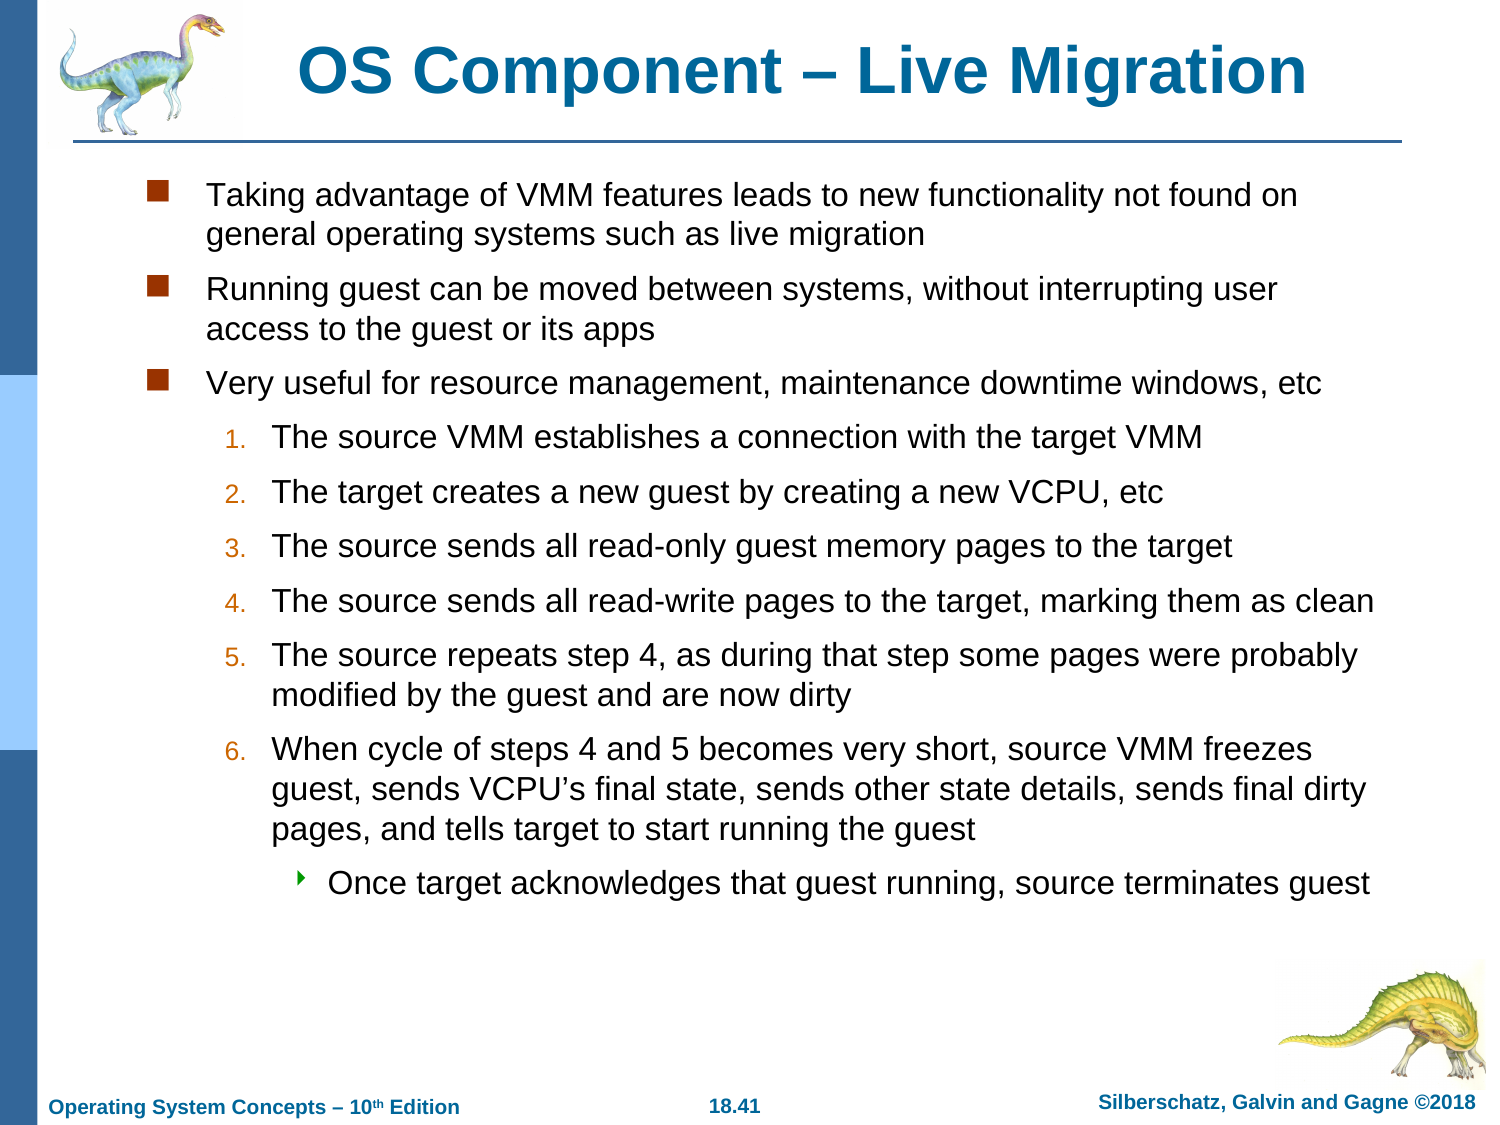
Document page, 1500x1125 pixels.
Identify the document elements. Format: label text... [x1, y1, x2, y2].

picture [1415, 1094, 1423, 1099]
picture [1275, 959, 1486, 1090]
list Taking advantage of VMM features leads to new functionality not found on general operating systems such as live migration Running guest can be moved between systems, without interrupting user access to the guest or its apps Very useful for resource management, maintenance downtime windows, etc The source VMM establishes a connection with the target VMM The target creates a new guest by creating a new VCPU, etc The source sends all read-only guest memory pages to the target The source sends all read-write pages to the target, marking them as clean The source repeats step 4, as during that step some pages were probably modified by the guest and are now dirty When cycle of steps 4 and 5 becomes very short, source VMM freezes guest, sends VCPU’s final state, sends other state details, sends final dirty pages, and tells target to start running the guest Once target acknowledges that guest running, source terminates guest [134, 165, 1392, 981]
picture [46, 0, 243, 149]
title OS Component – Live Migration [128, 20, 1479, 115]
